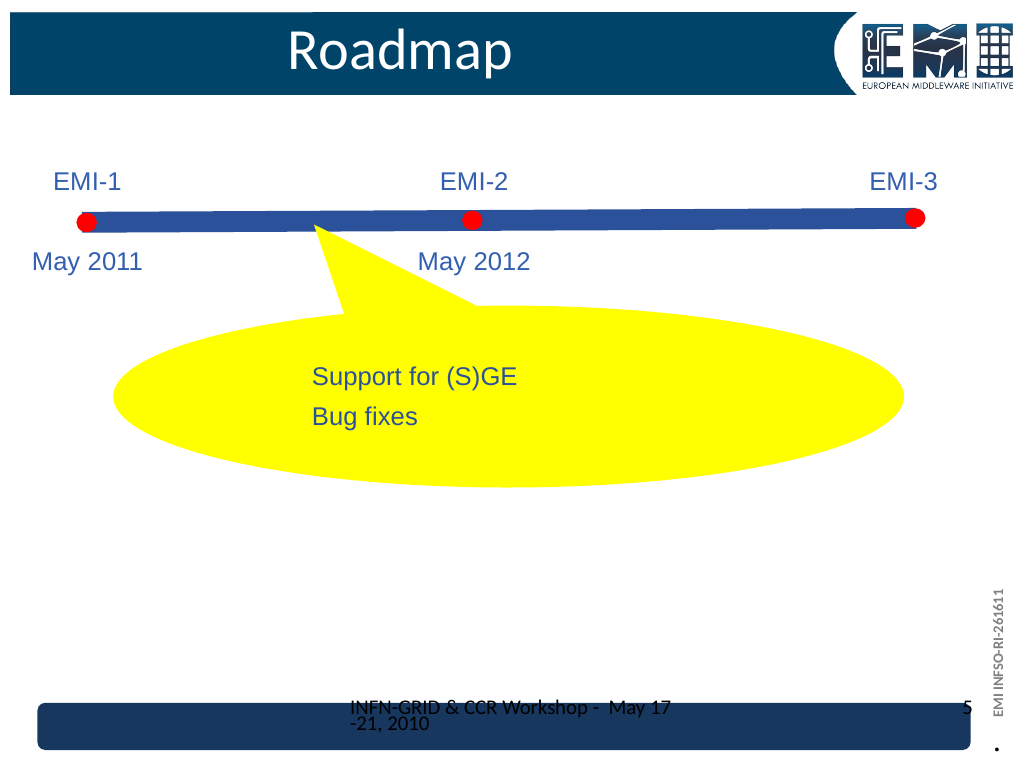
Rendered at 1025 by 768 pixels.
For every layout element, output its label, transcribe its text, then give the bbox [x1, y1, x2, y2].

title Roadmap [252, 3, 1007, 89]
text_box [341, 479, 676, 488]
text_box EMI-3 [854, 157, 954, 204]
text_box Support for (S)GE Bug fixes [297, 351, 838, 479]
picture [9, 12, 16, 95]
picture [1007, 23, 1013, 89]
text_box [904, 208, 926, 228]
text_box [113, 224, 904, 474]
text_box EMI-1 May 2011 [17, 156, 158, 284]
picture [19, 12, 846, 95]
text_box EMI-2 May 2012 [402, 157, 546, 284]
